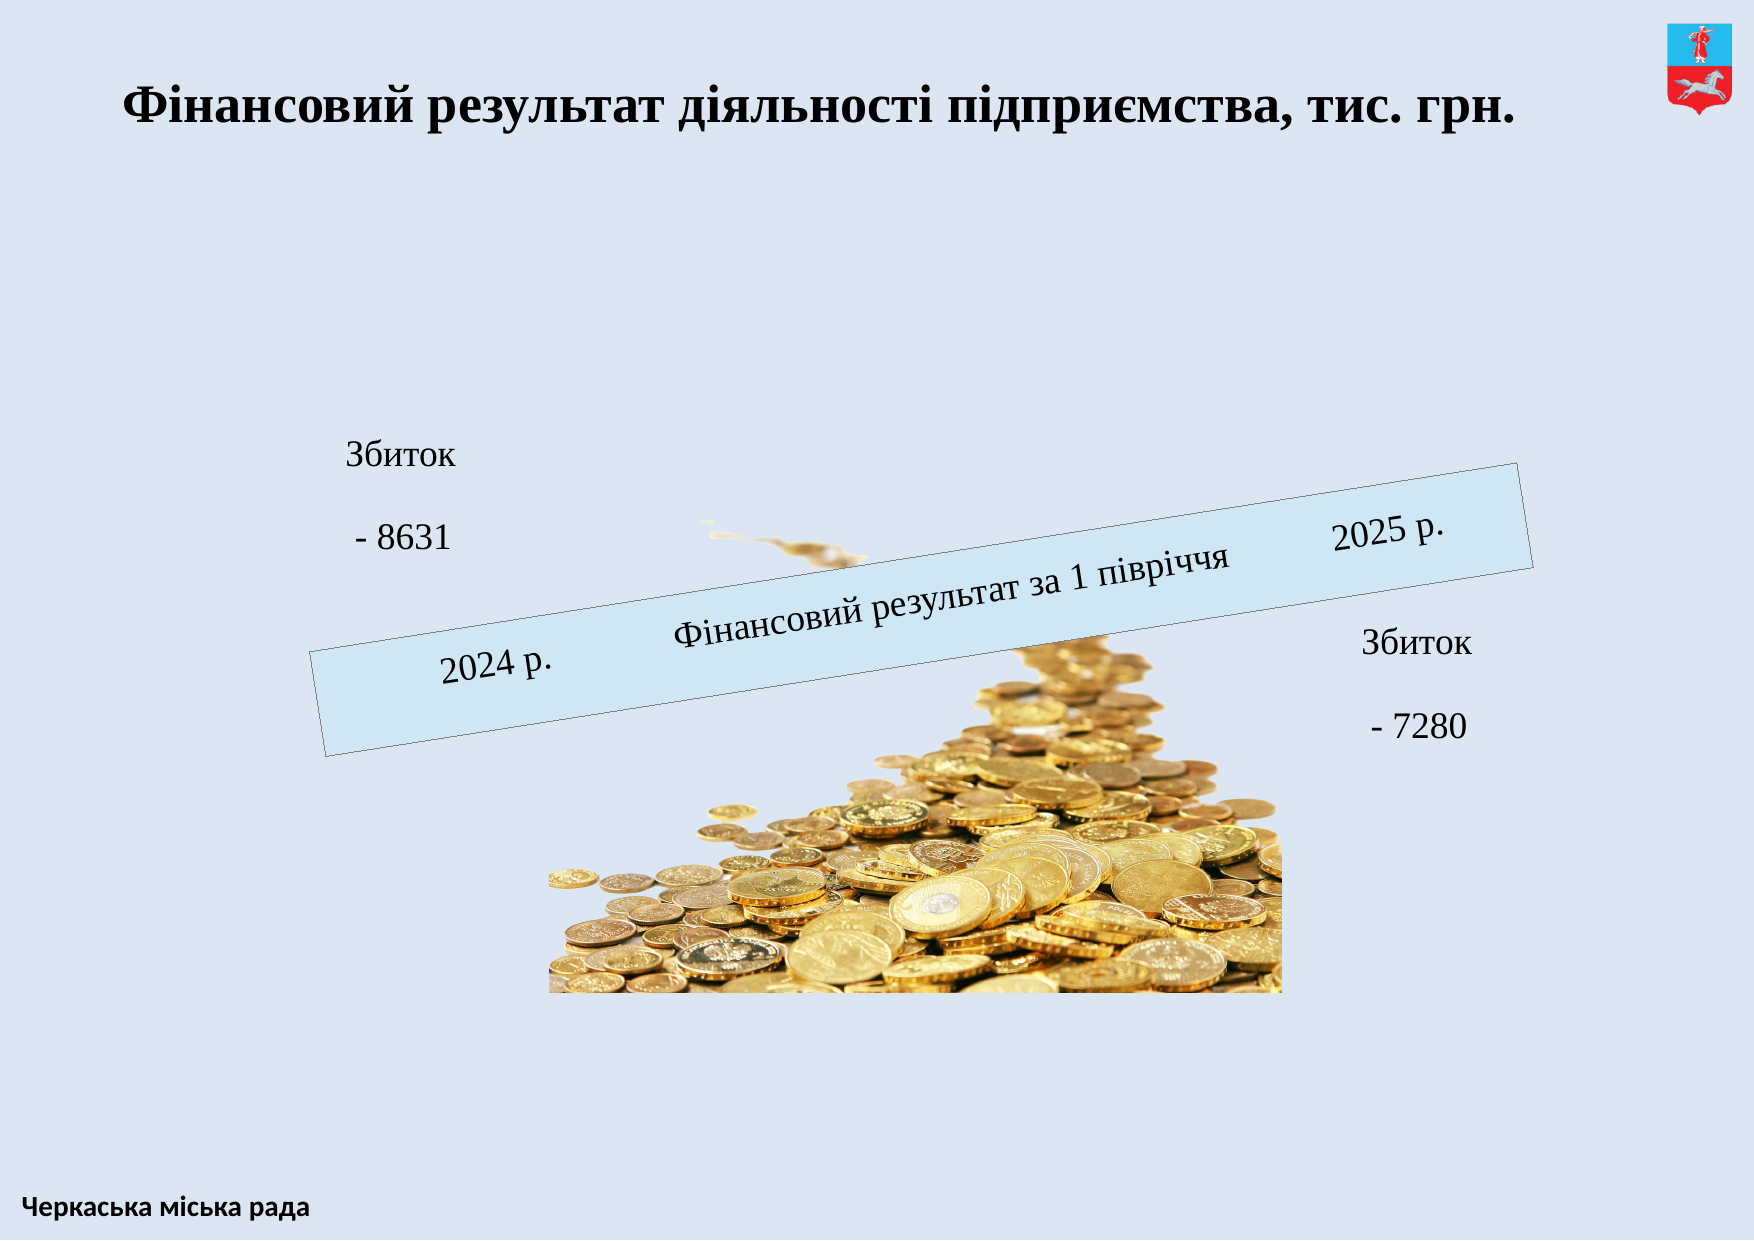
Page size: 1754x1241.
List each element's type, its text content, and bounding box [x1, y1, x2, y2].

picture [549, 507, 1228, 614]
text_box [309, 462, 1534, 757]
text_box 2024 р. Фінансовий результат за 1 півріччя 2025 р. [421, 487, 1506, 877]
text_box Збиток - 7280 [1346, 614, 1560, 815]
text_box Черкаська міська рада [7, 1180, 380, 1230]
text_box Фінансовий результат діяльності підприємства, тис. грн. [107, 66, 1678, 142]
picture [549, 752, 1282, 993]
picture [1664, 21, 1734, 117]
text_box Збиток - 8631 [330, 425, 556, 591]
